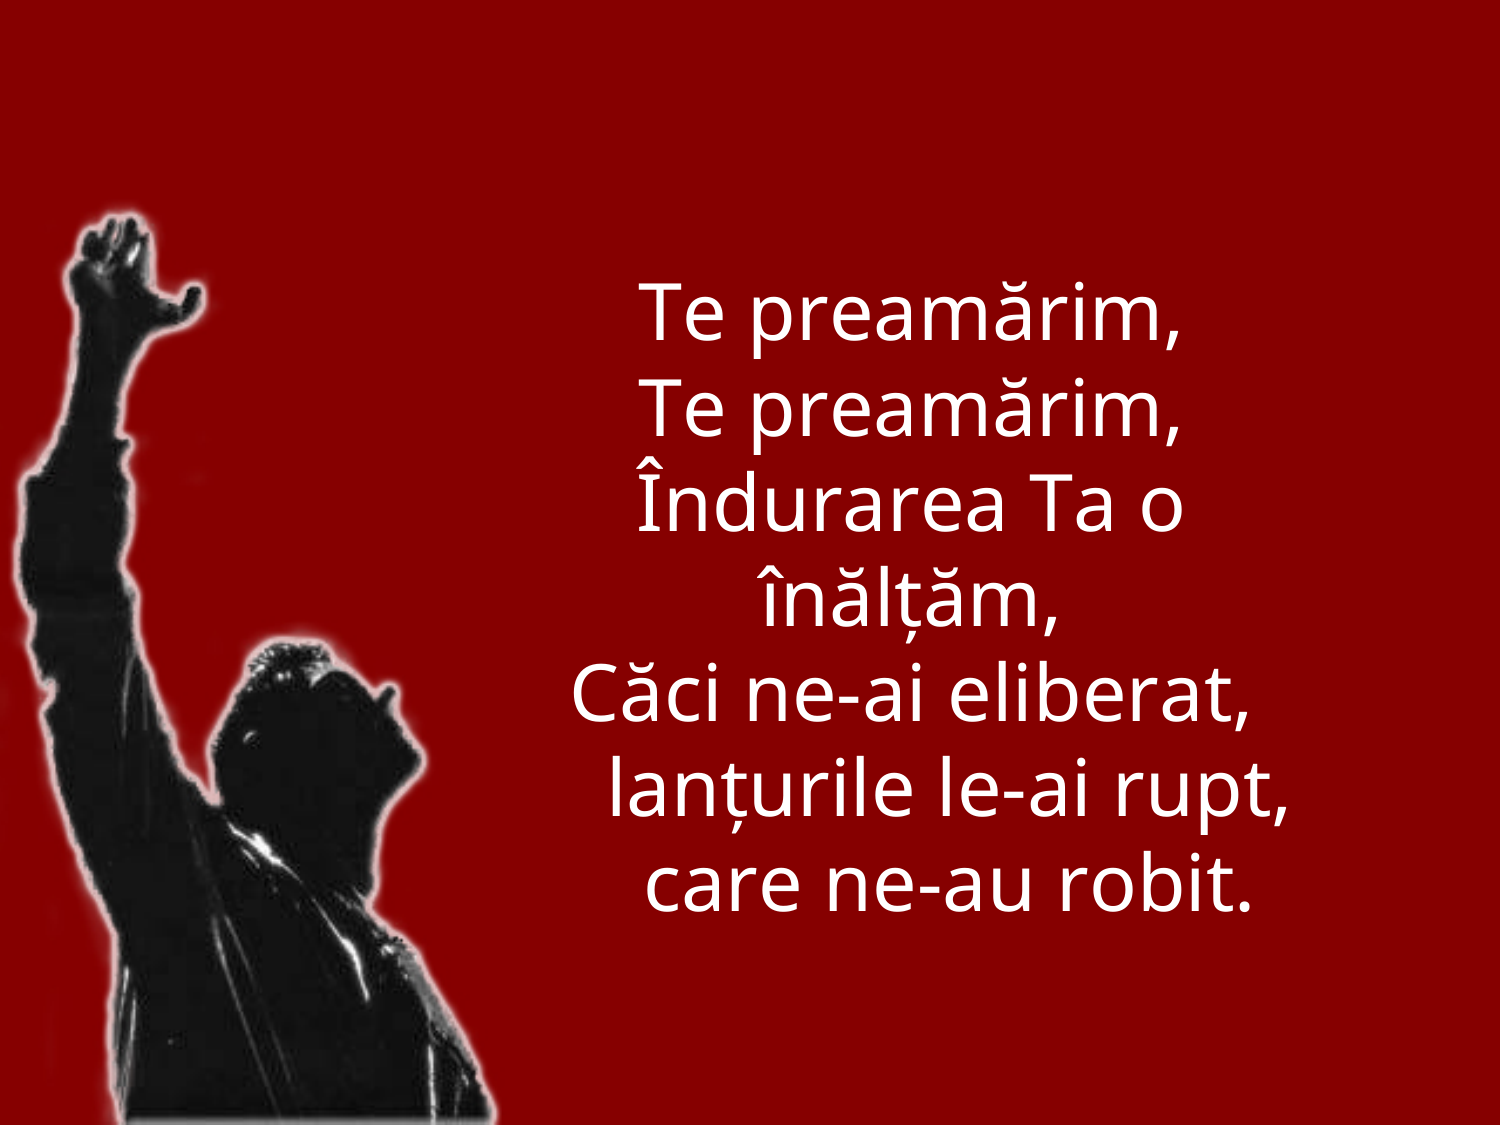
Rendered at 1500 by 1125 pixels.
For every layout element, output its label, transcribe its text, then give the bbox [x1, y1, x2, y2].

text_box Te preamărim, Te preamărim, Îndurarea Ta o înălţăm, Căci ne-ai eliberat, lanţurile le-ai rupt, care ne-au robit. [471, 254, 1352, 840]
picture [0, 0, 1500, 1125]
